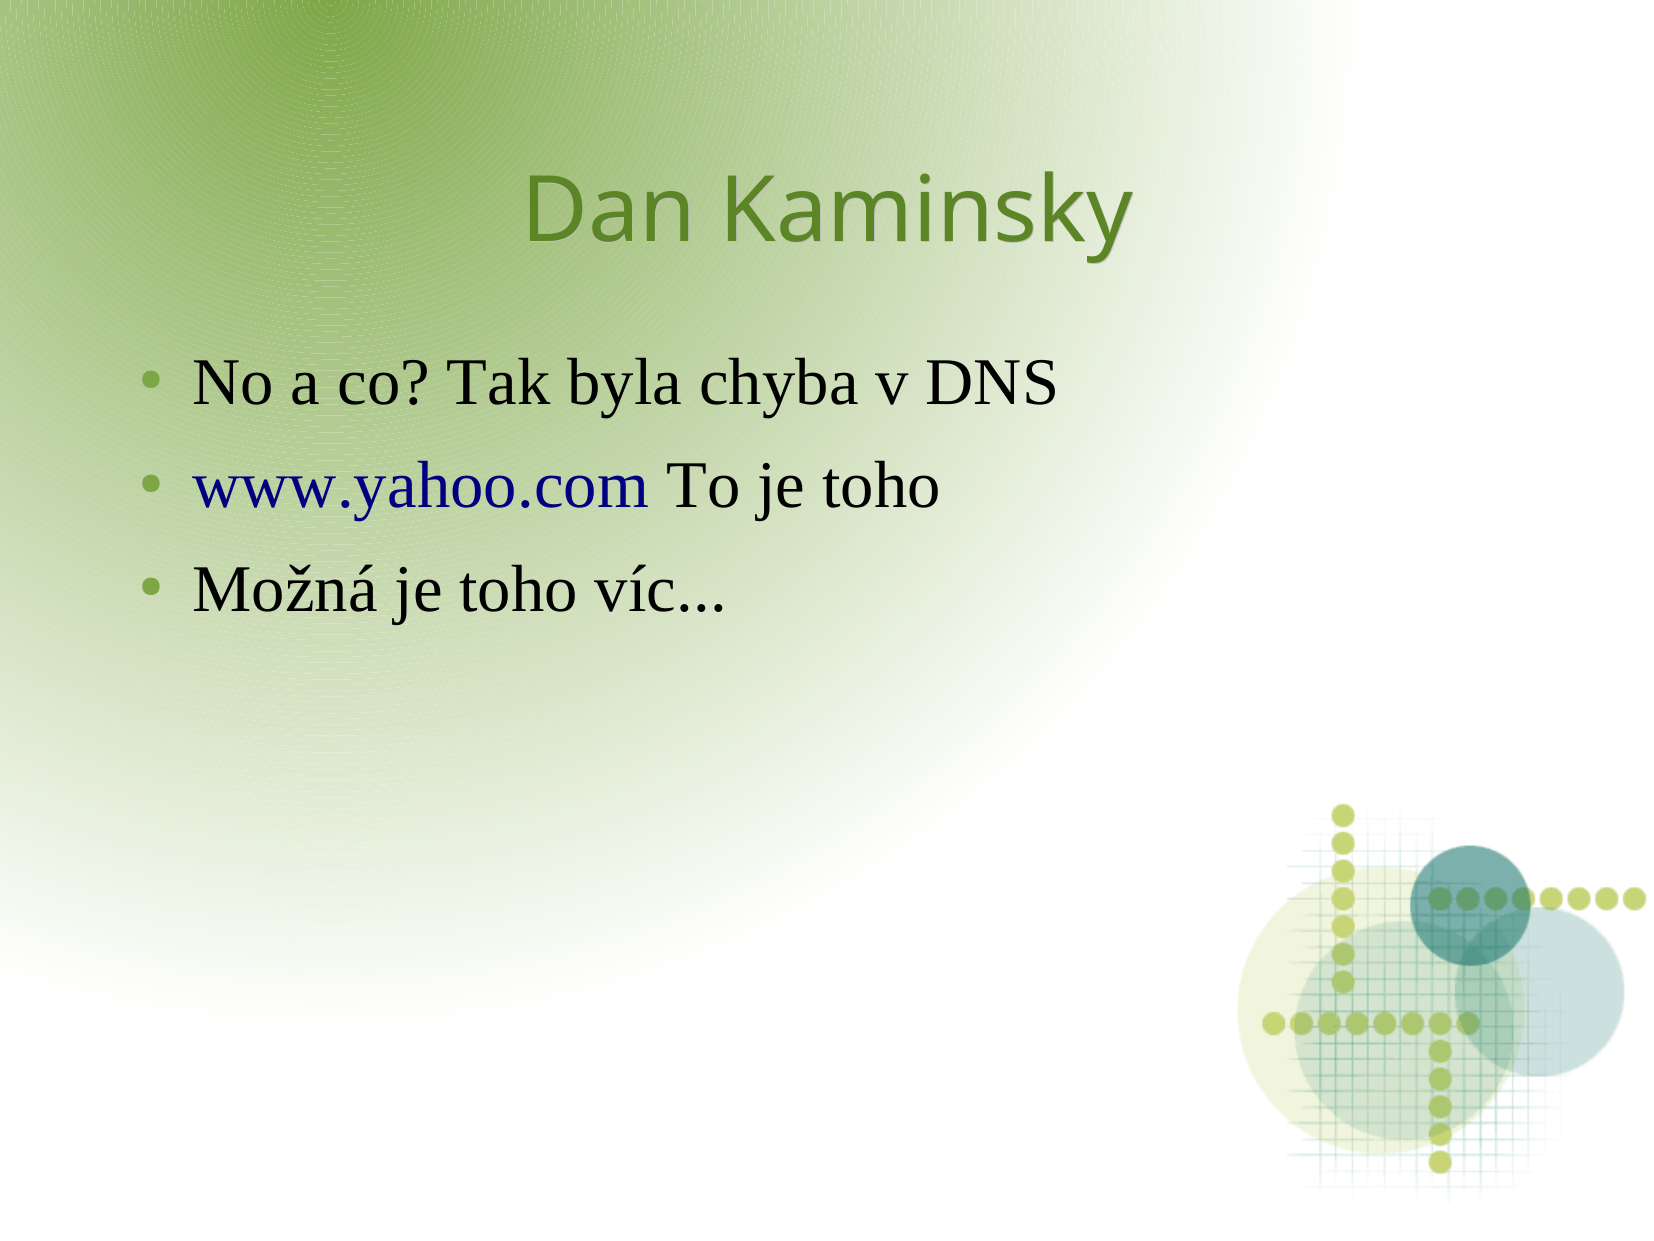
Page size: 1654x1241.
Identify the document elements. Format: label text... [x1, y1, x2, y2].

picture [1224, 792, 1654, 1211]
list No a co? Tak byla chyba v DNS www.yahoo.com To je toho Možná je toho víc... [121, 344, 1534, 1127]
title Dan Kaminsky [121, 102, 1534, 311]
